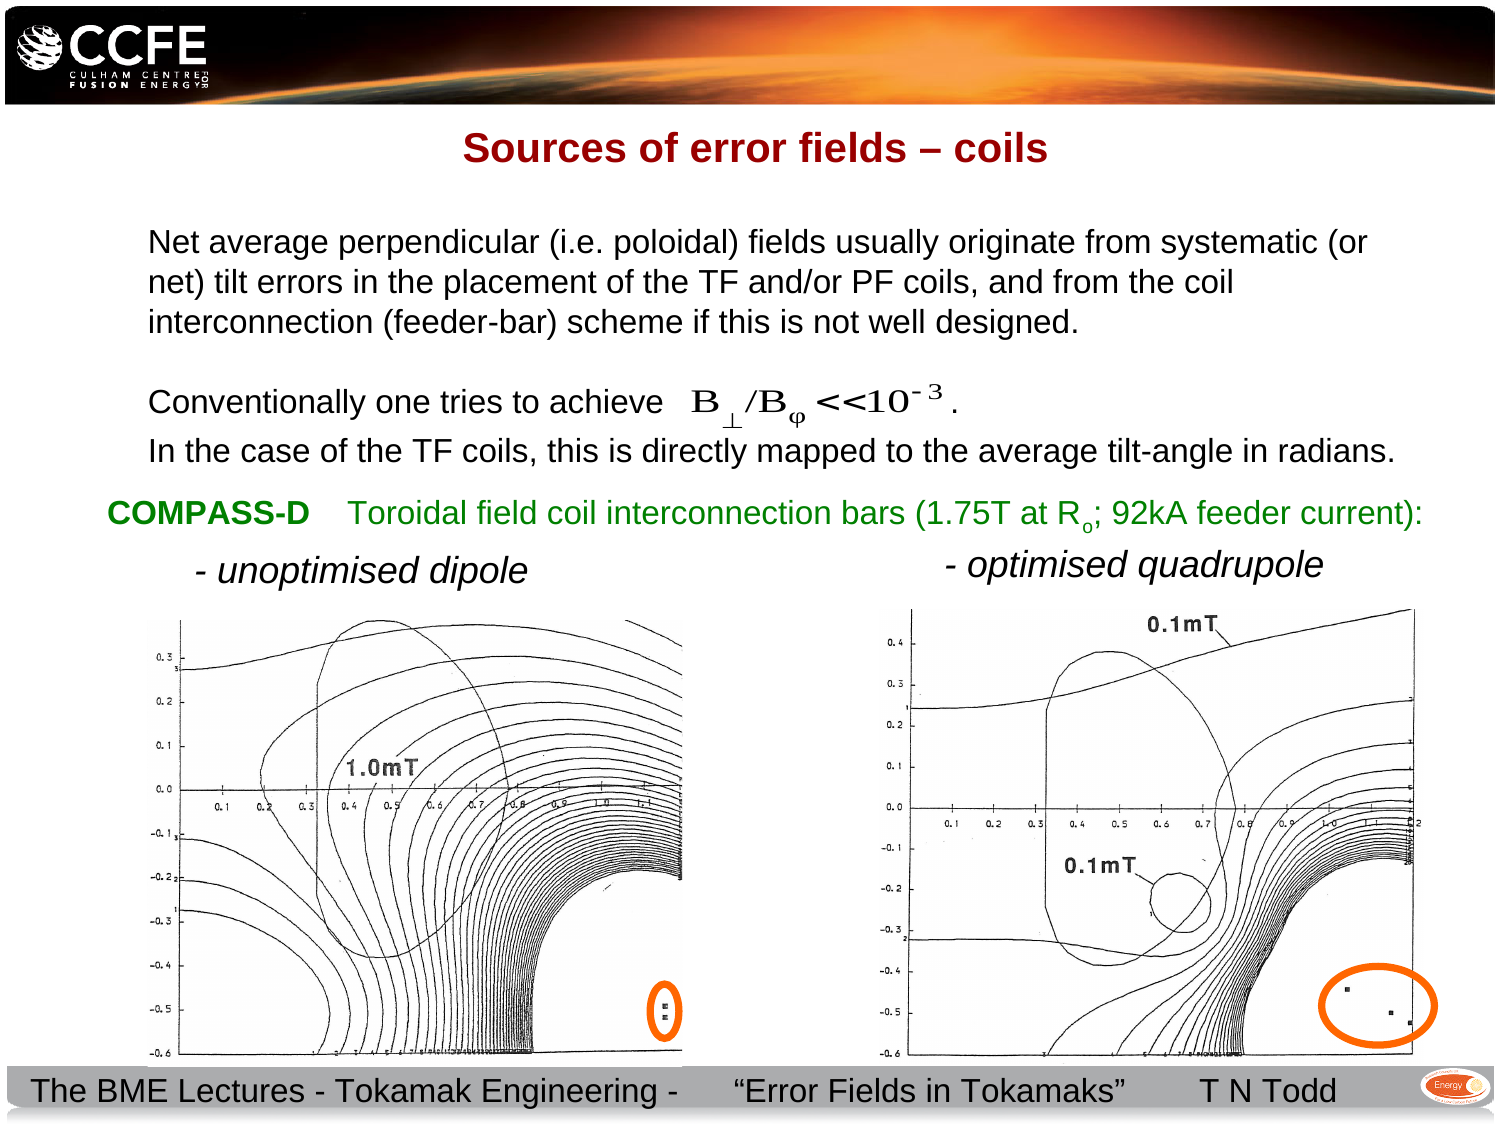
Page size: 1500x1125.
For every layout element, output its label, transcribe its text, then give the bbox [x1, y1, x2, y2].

picture [147, 620, 683, 1067]
text_box - optimised quadrupole [929, 532, 1340, 593]
picture [5, 6, 1495, 105]
text_box COMPASS-D Toroidal field coil interconnection bars (1.75T at Ro; 92kA feeder current): - unoptimised dipole [29, 479, 1440, 600]
picture [879, 609, 1424, 1064]
picture [1326, 971, 1424, 1041]
picture [654, 988, 675, 1034]
chart [686, 379, 946, 433]
text_box Net average perpendicular (i.e. poloidal) fields usually originate from systematic (or net) tilt errors in the placement of the TF and/or PF coils, and from the coil interconnection (feeder-bar) scheme if this is not well designed. Conventionally one tries to achieve . In the case of the TF coils, this is directly mapped to the average tilt-angle in radians. [0, 208, 1443, 479]
text_box Sources of error fields – coils [265, 113, 1247, 180]
picture [1421, 1067, 1490, 1106]
